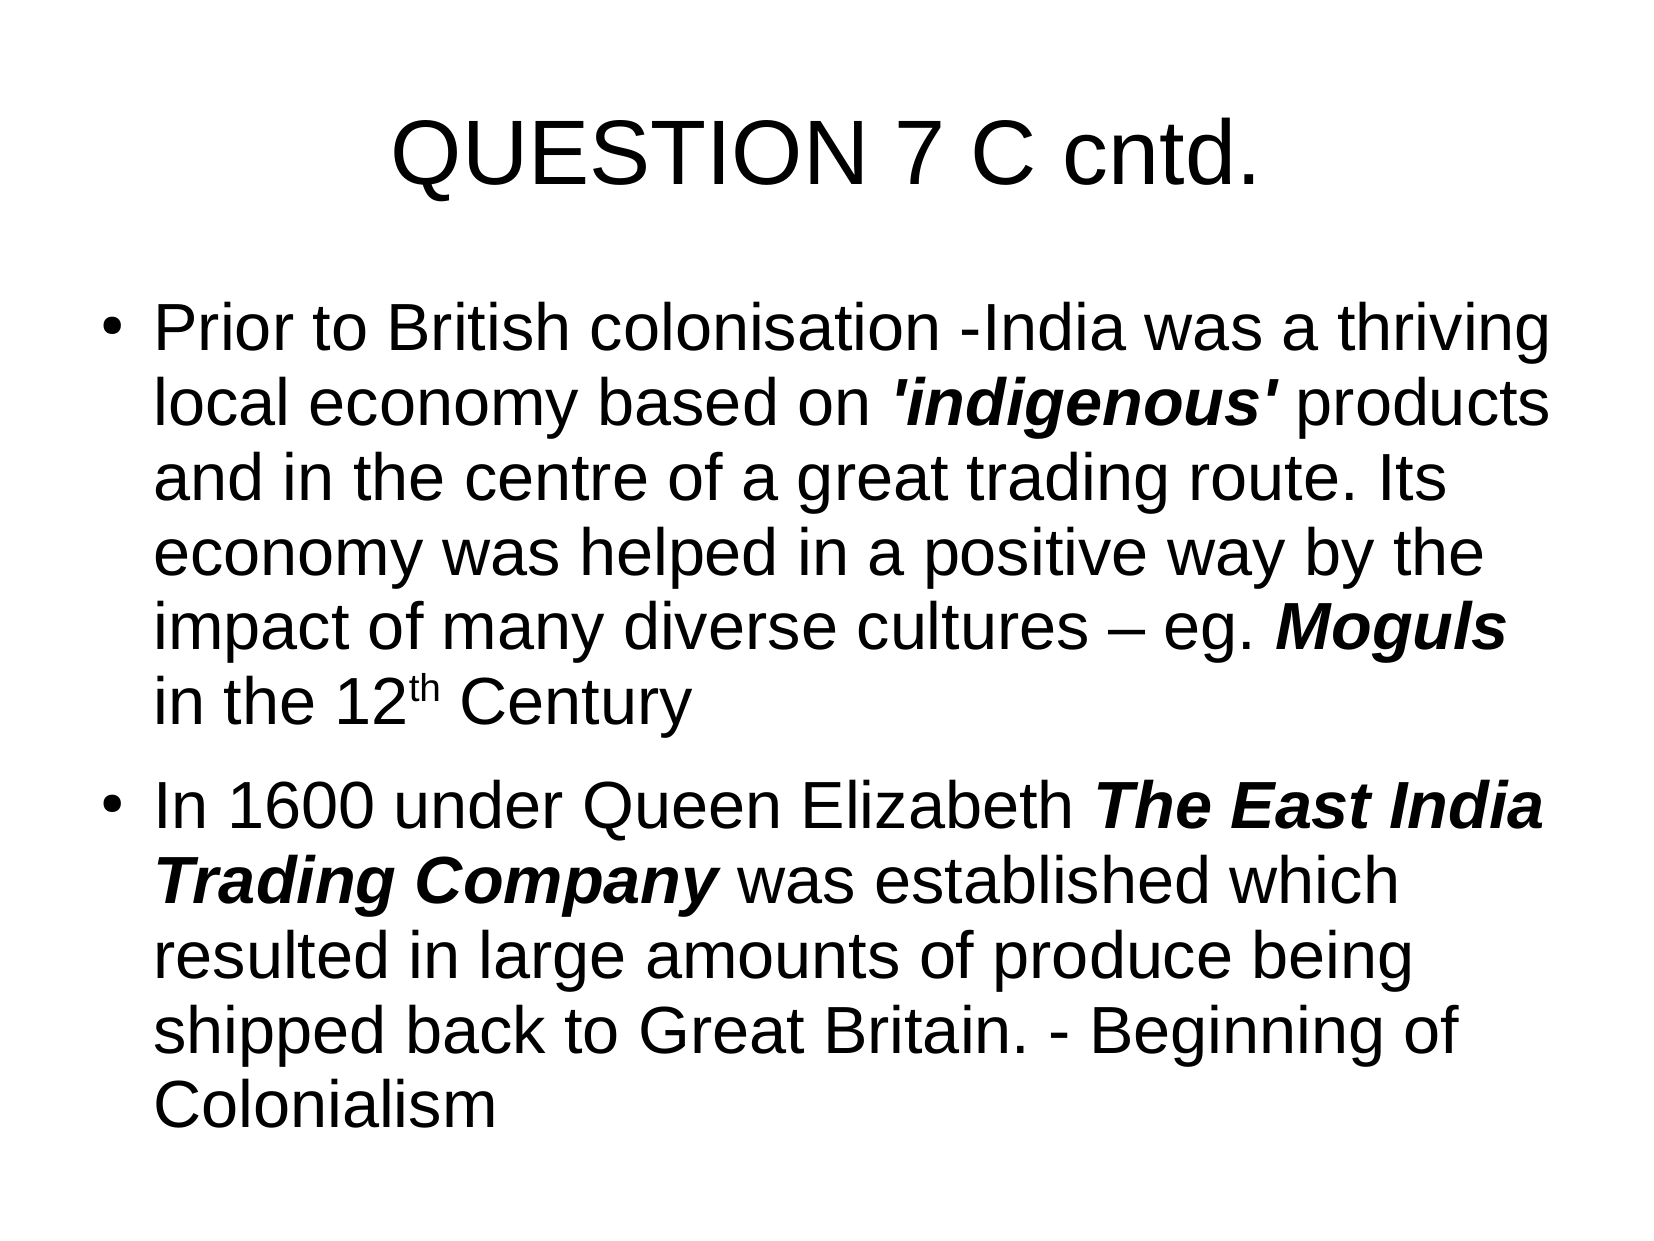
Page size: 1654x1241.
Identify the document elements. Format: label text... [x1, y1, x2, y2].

title QUESTION 7 C cntd. [82, 56, 1571, 250]
list Prior to British colonisation -India was a thriving local economy based on 'indigenous' products and in the centre of a great trading route. Its economy was helped in a positive way by the impact of many diverse cultures – eg. Moguls in the 12th Century In 1600 under Queen Elizabeth The East India Trading Company was established which resulted in large amounts of produce being shipped back to Great Britain. - Beginning of Colonialism [82, 290, 1571, 1145]
